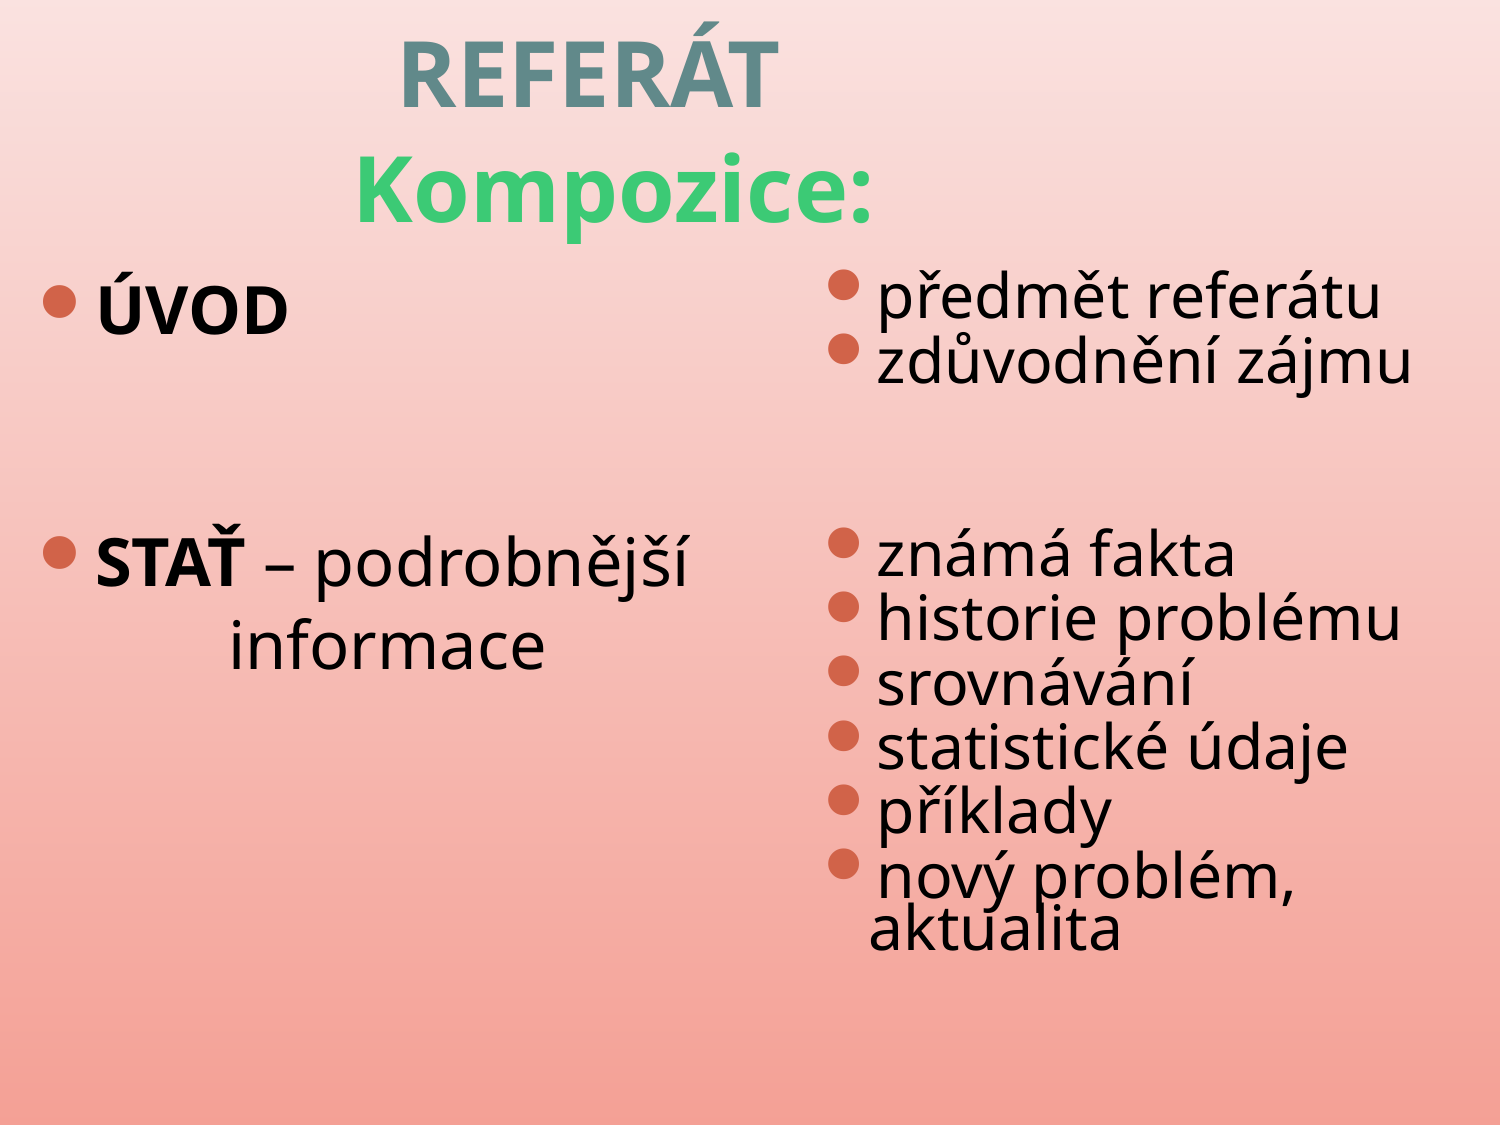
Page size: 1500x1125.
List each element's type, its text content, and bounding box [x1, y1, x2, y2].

list předmět referátu zdůvodnění zájmu známá fakta historie problému srovnávání statistické údaje příklady nový problém, aktualita [809, 269, 1500, 1086]
title REFERÁT Kompozice: [147, 0, 1423, 256]
list ÚVOD STAŤ – podrobnější informace [23, 269, 798, 1125]
